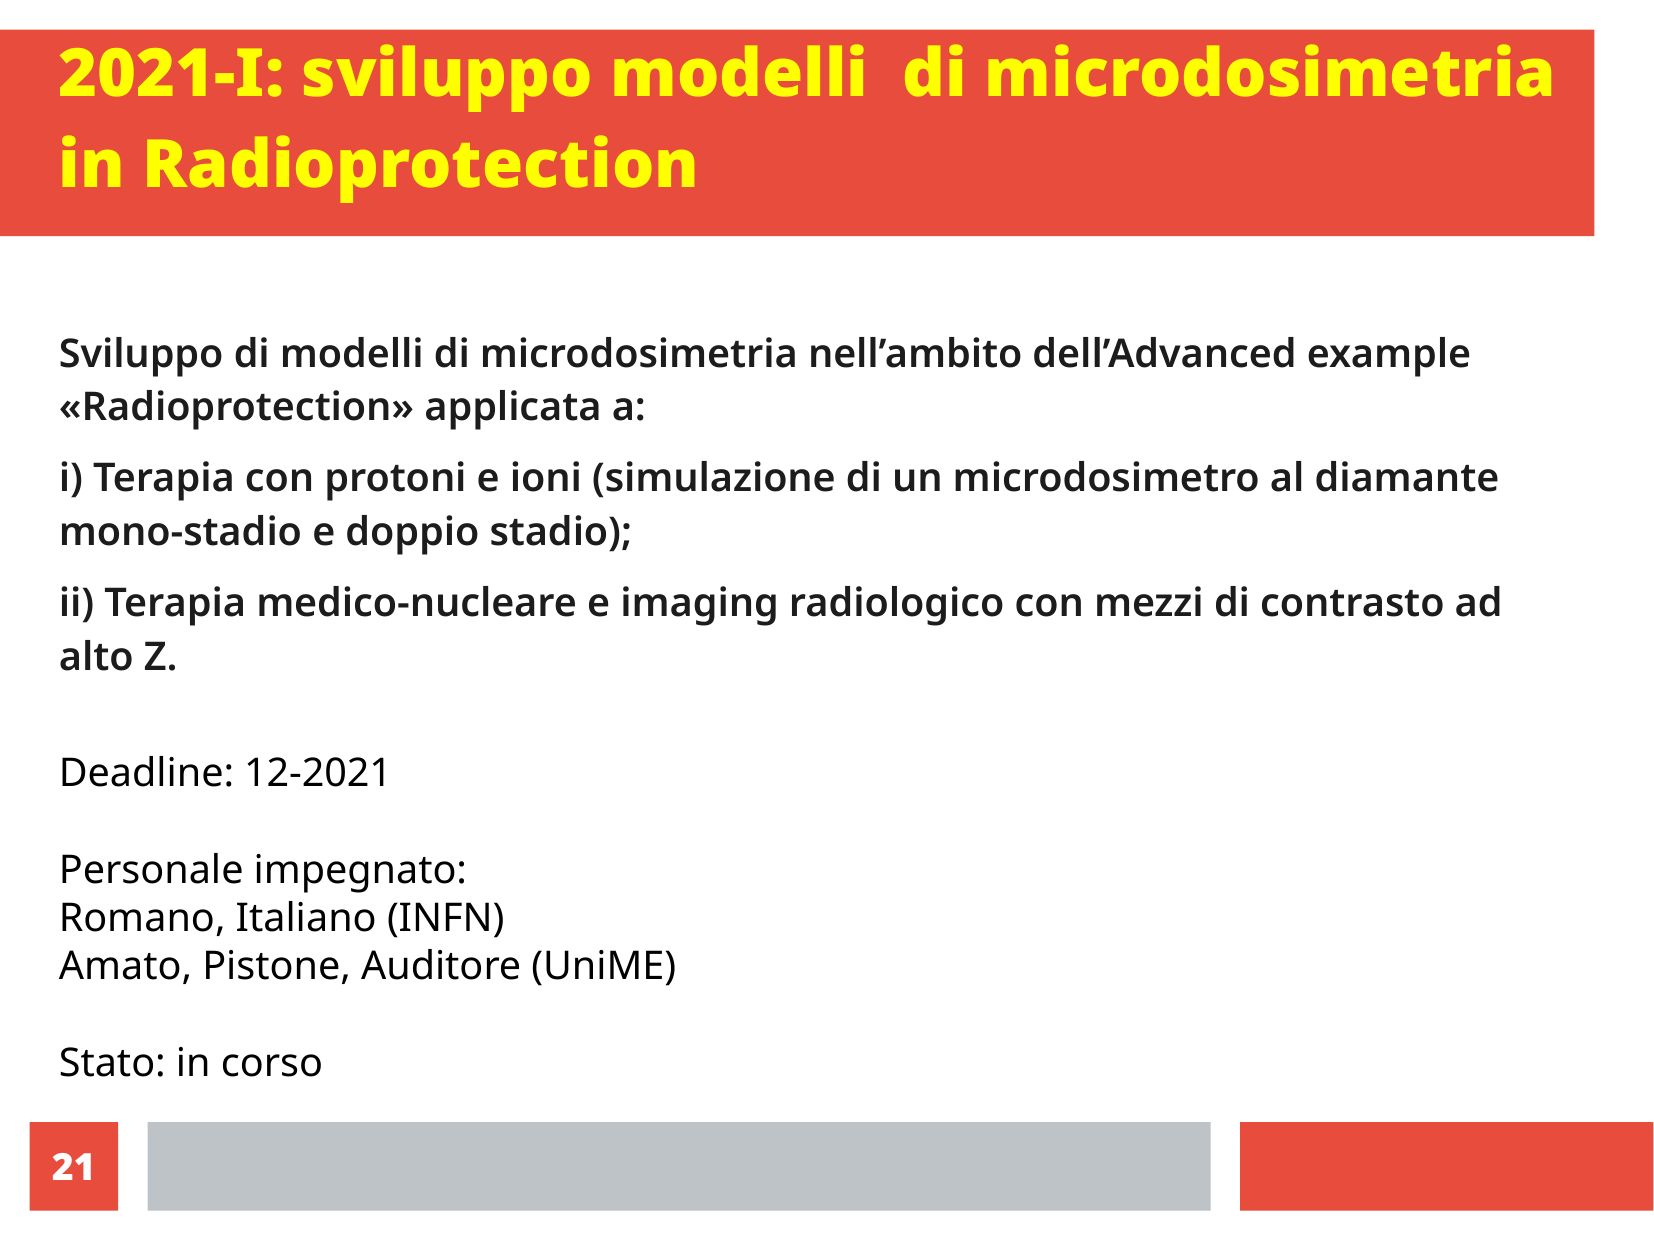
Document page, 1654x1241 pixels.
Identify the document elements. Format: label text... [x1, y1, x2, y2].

list Sviluppo di modelli di microdosimetria nell’ambito dell’Advanced example «Radioprotection» applicata a: i) Terapia con protoni e ioni (simulazione di un microdosimetro al diamante mono-stadio e doppio stadio); ii) Terapia medico-nucleare e imaging radiologico con mezzi di contrasto ad alto Z. Deadline: 12-2021 Personale impegnato: Romano, Italiano (INFN) Amato, Pistone, Auditore (UniME) Stato: in corso [59, 324, 1565, 1093]
title 2021-I: sviluppo modelli di microdosimetria in Radioprotection [59, 59, 1595, 207]
